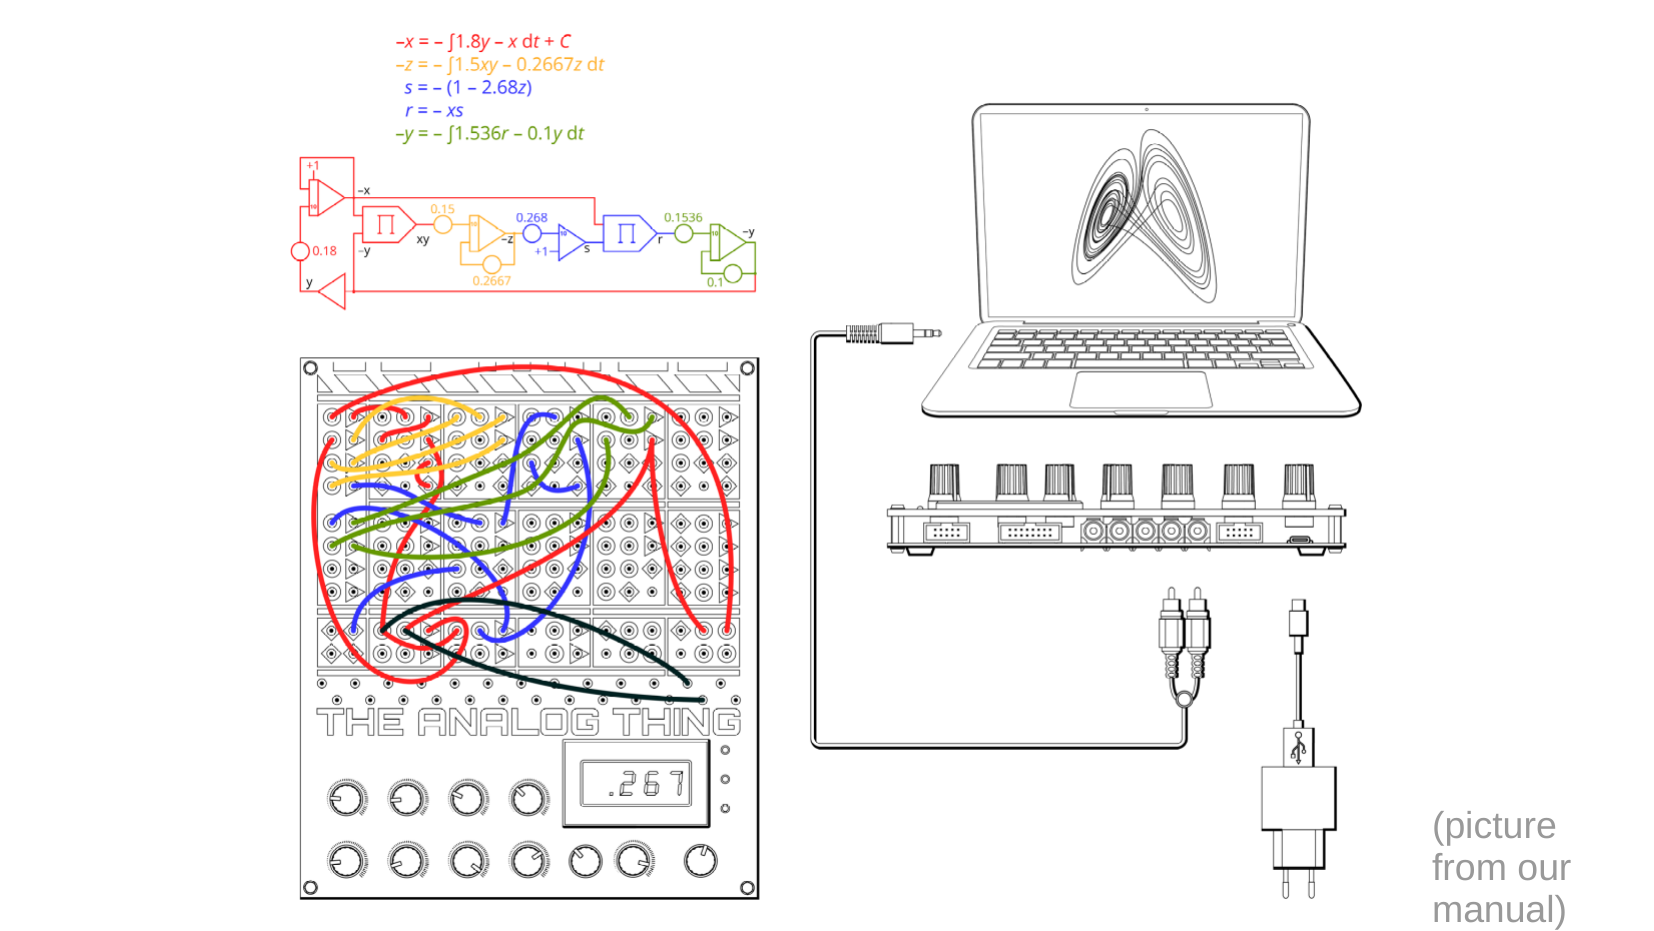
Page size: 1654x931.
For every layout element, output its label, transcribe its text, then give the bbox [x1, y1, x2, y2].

text_box (picture from our manual) [1417, 797, 1625, 931]
picture [264, 5, 1389, 927]
